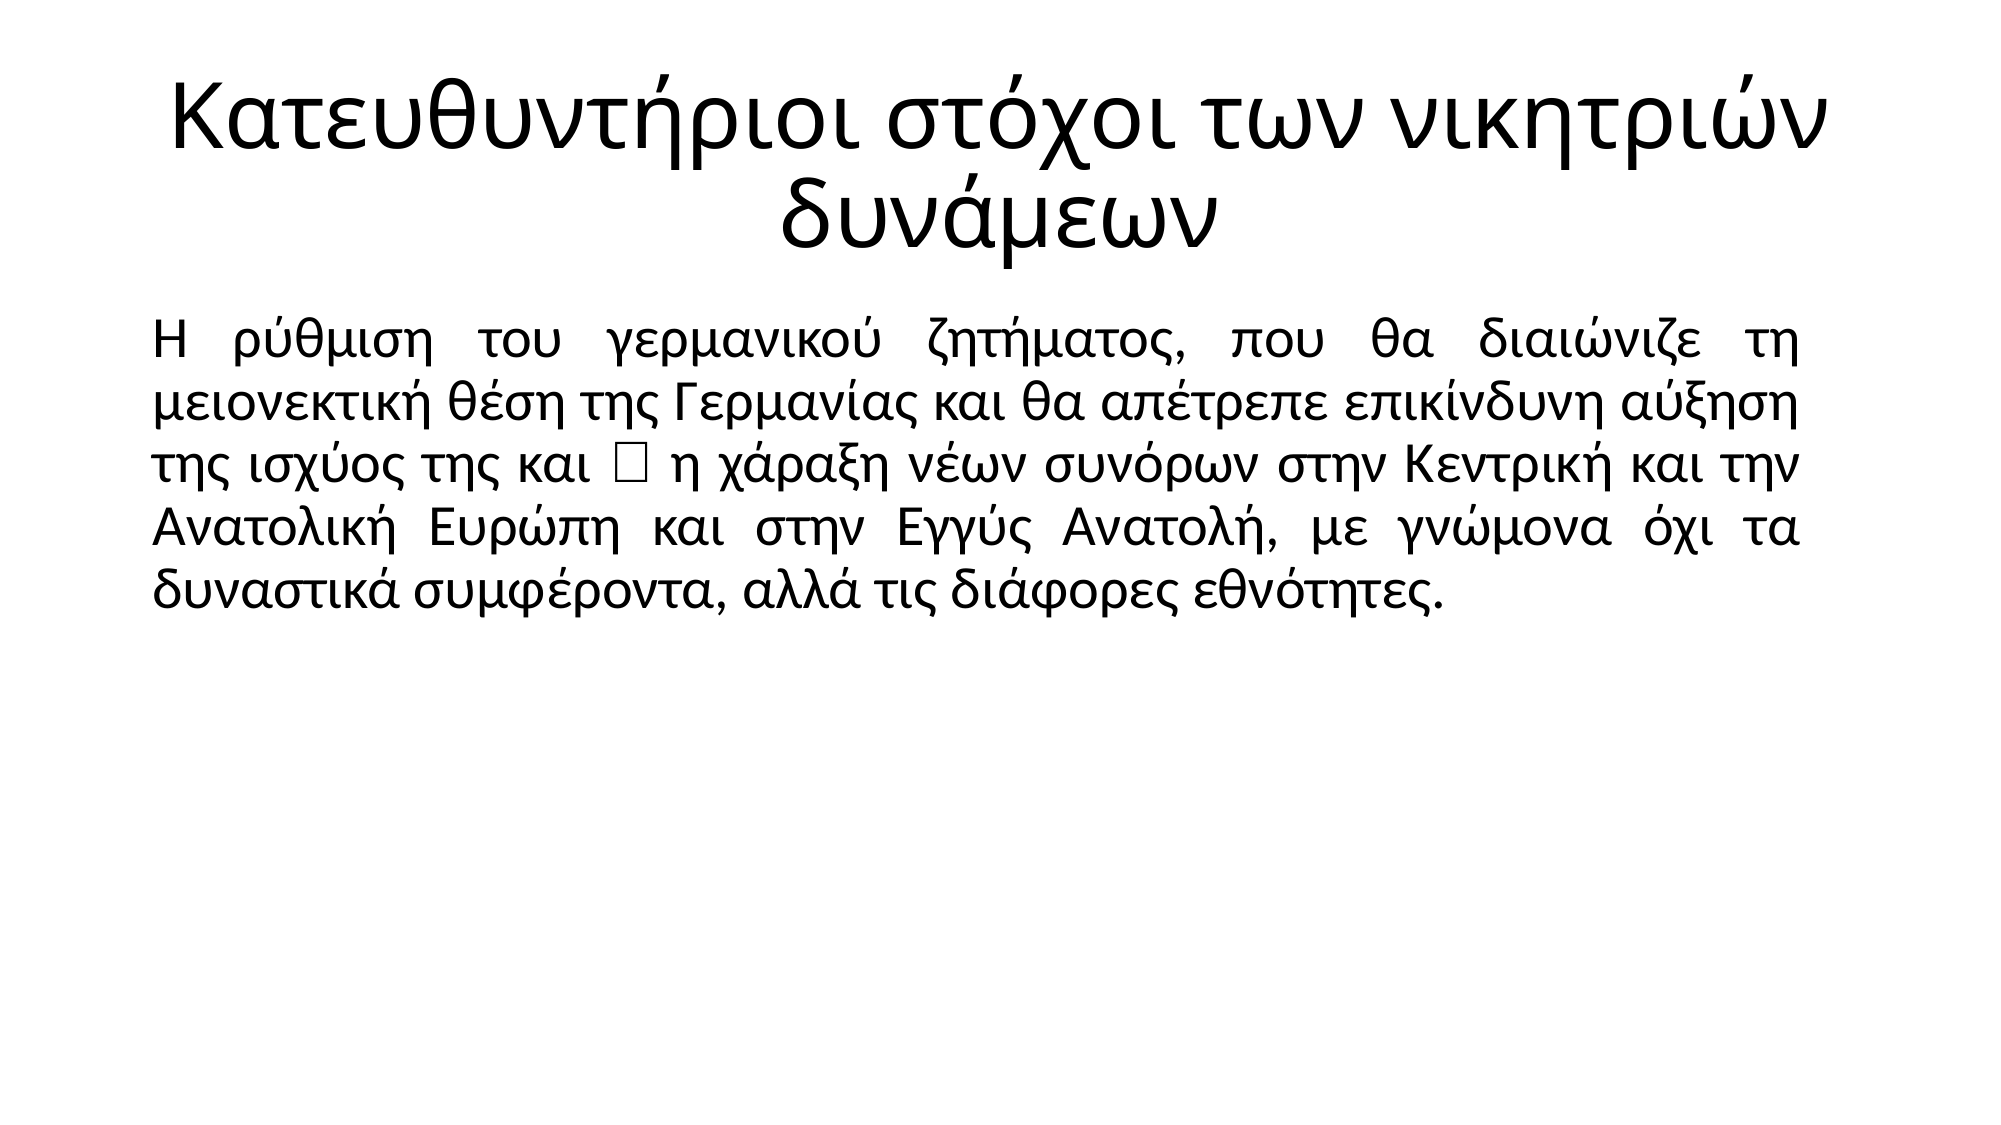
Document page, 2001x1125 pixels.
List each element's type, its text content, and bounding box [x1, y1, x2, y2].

title Κατευθυντήριοι στόχοι των νικητριών δυνάμεων [137, 59, 1863, 278]
list Η ρύθμιση του γερμανικού ζητήματος, που θα διαιώνιζε τη μειονεκτική θέση της Γερμανίας και θα απέτρεπε επικίνδυνη αύξηση της ισχύος της και  η χάραξη νέων συνόρων στην Κεντρική και την Ανατολική Ευρώπη και στην Εγγύς Ανατολή, με γνώμονα όχι τα δυναστικά συμφέροντα, αλλά τις διάφορες εθνότητες. [137, 299, 1863, 1014]
